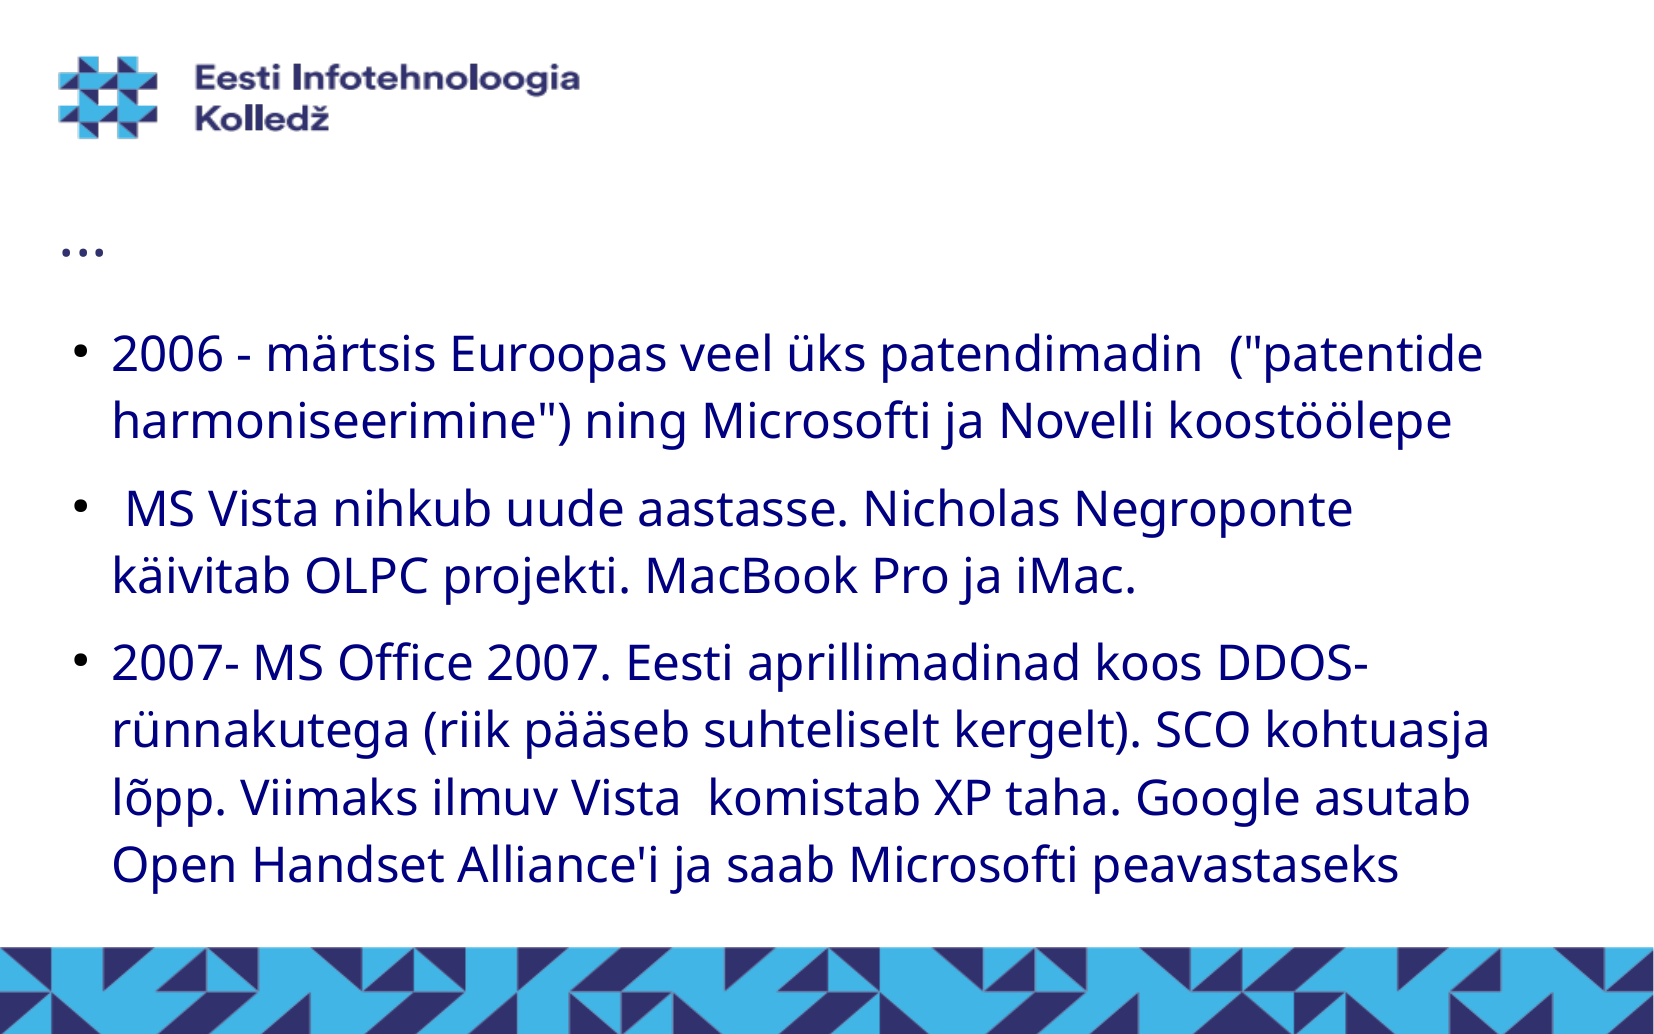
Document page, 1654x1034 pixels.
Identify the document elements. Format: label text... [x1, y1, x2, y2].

list 2006 - märtsis Euroopas veel üks patendimadin ("patentide harmoniseerimine") ning Microsofti ja Novelli koostöölepe MS Vista nihkub uude aastasse. Nicholas Negroponte käivitab OLPC projekti. MacBook Pro ja iMac. 2007- MS Office 2007. Eesti aprillimadinad koos DDOS-rünnakutega (riik pääseb suhteliselt kergelt). SCO kohtuasja lõpp. Viimaks ilmuv Vista komistab XP taha. Google asutab Open Handset Alliance'i ja saab Microsofti peavastaseks [59, 318, 1536, 910]
title ... [59, 158, 1489, 308]
